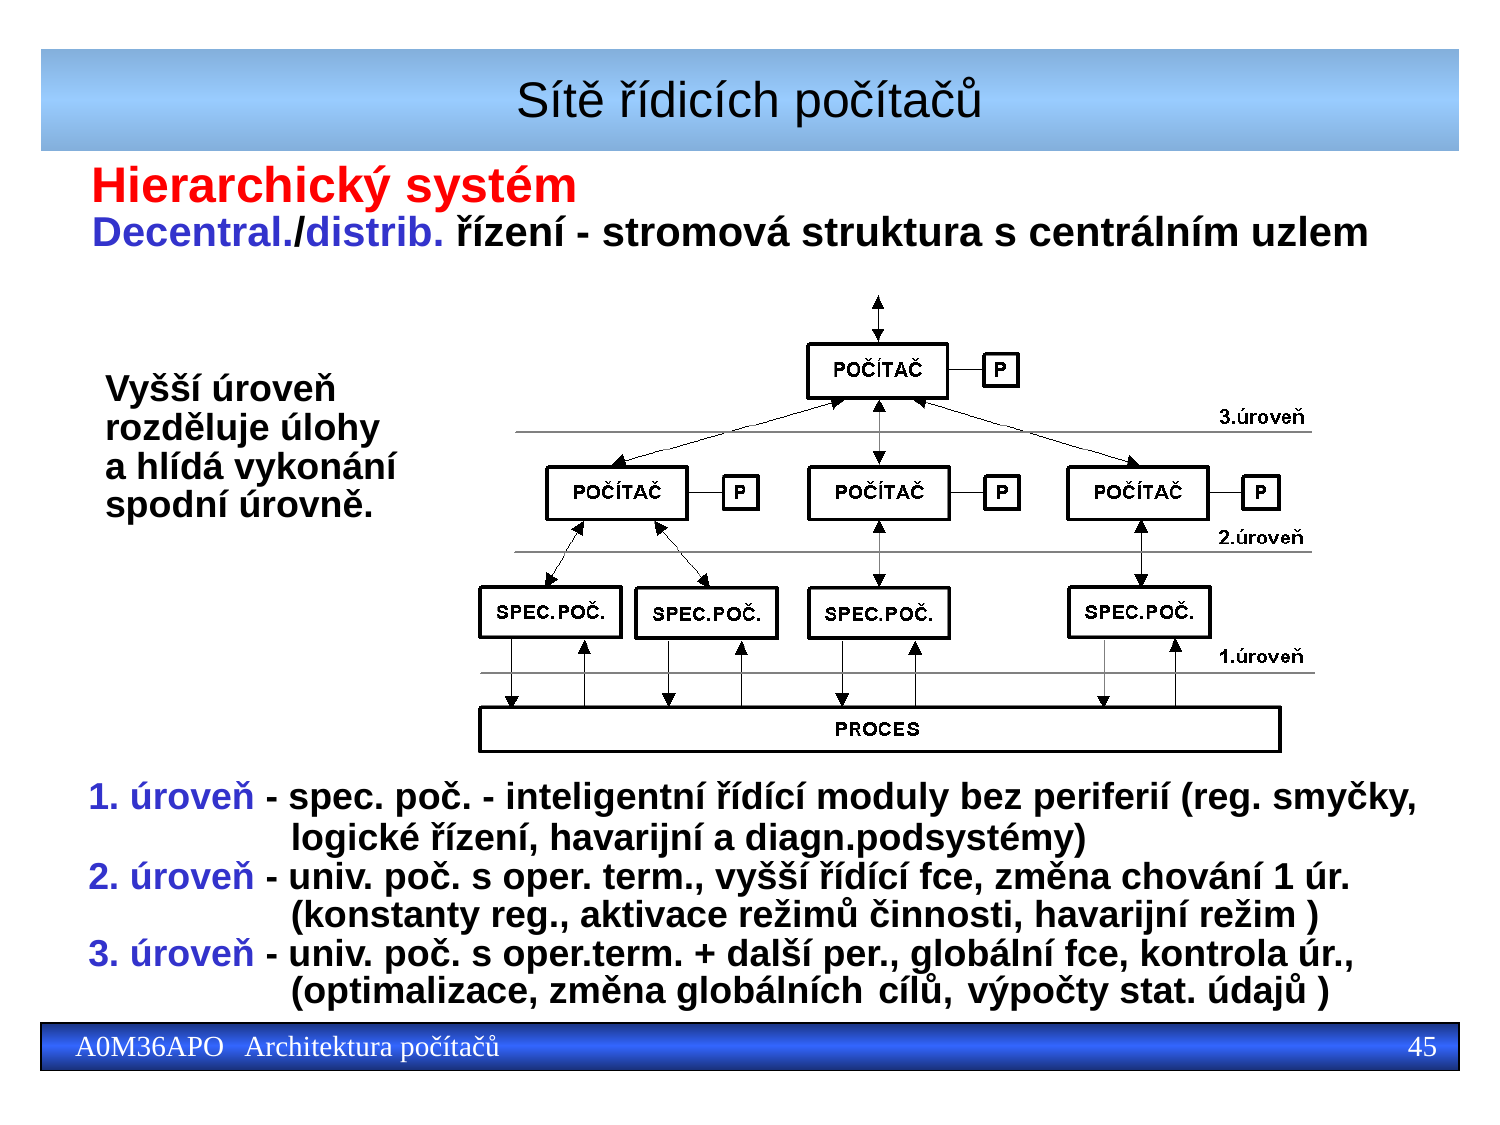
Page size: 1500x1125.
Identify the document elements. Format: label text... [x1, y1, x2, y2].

title Sítě řídicích počítačů [41, 49, 1459, 151]
picture [407, 597, 1375, 712]
text_box Hierarchický systém Decentral./distrib. řízení - stromová struktura s centrálním uzlem Vyšší úroveň rozděluje úlohy a hlídá vykonání spodní úrovně. [77, 163, 1441, 597]
text_box 1. úroveň - spec. poč. - inteligentní řídící moduly bez periferií (reg. smyčky, logické řízení, havarijní a diagn.podsystémy) 2. úroveň - univ. poč. s oper. term., vyšší řídící fce, změna chování 1 úr. (konstanty reg., aktivace režimů činnosti, havarijní režim ) 3. úroveň - univ. poč. s oper.term. + další per., globální fce, kontrola úr., (optimalizace, změna globálních cílů, výpočty stat. údajů ) [73, 712, 1438, 1050]
